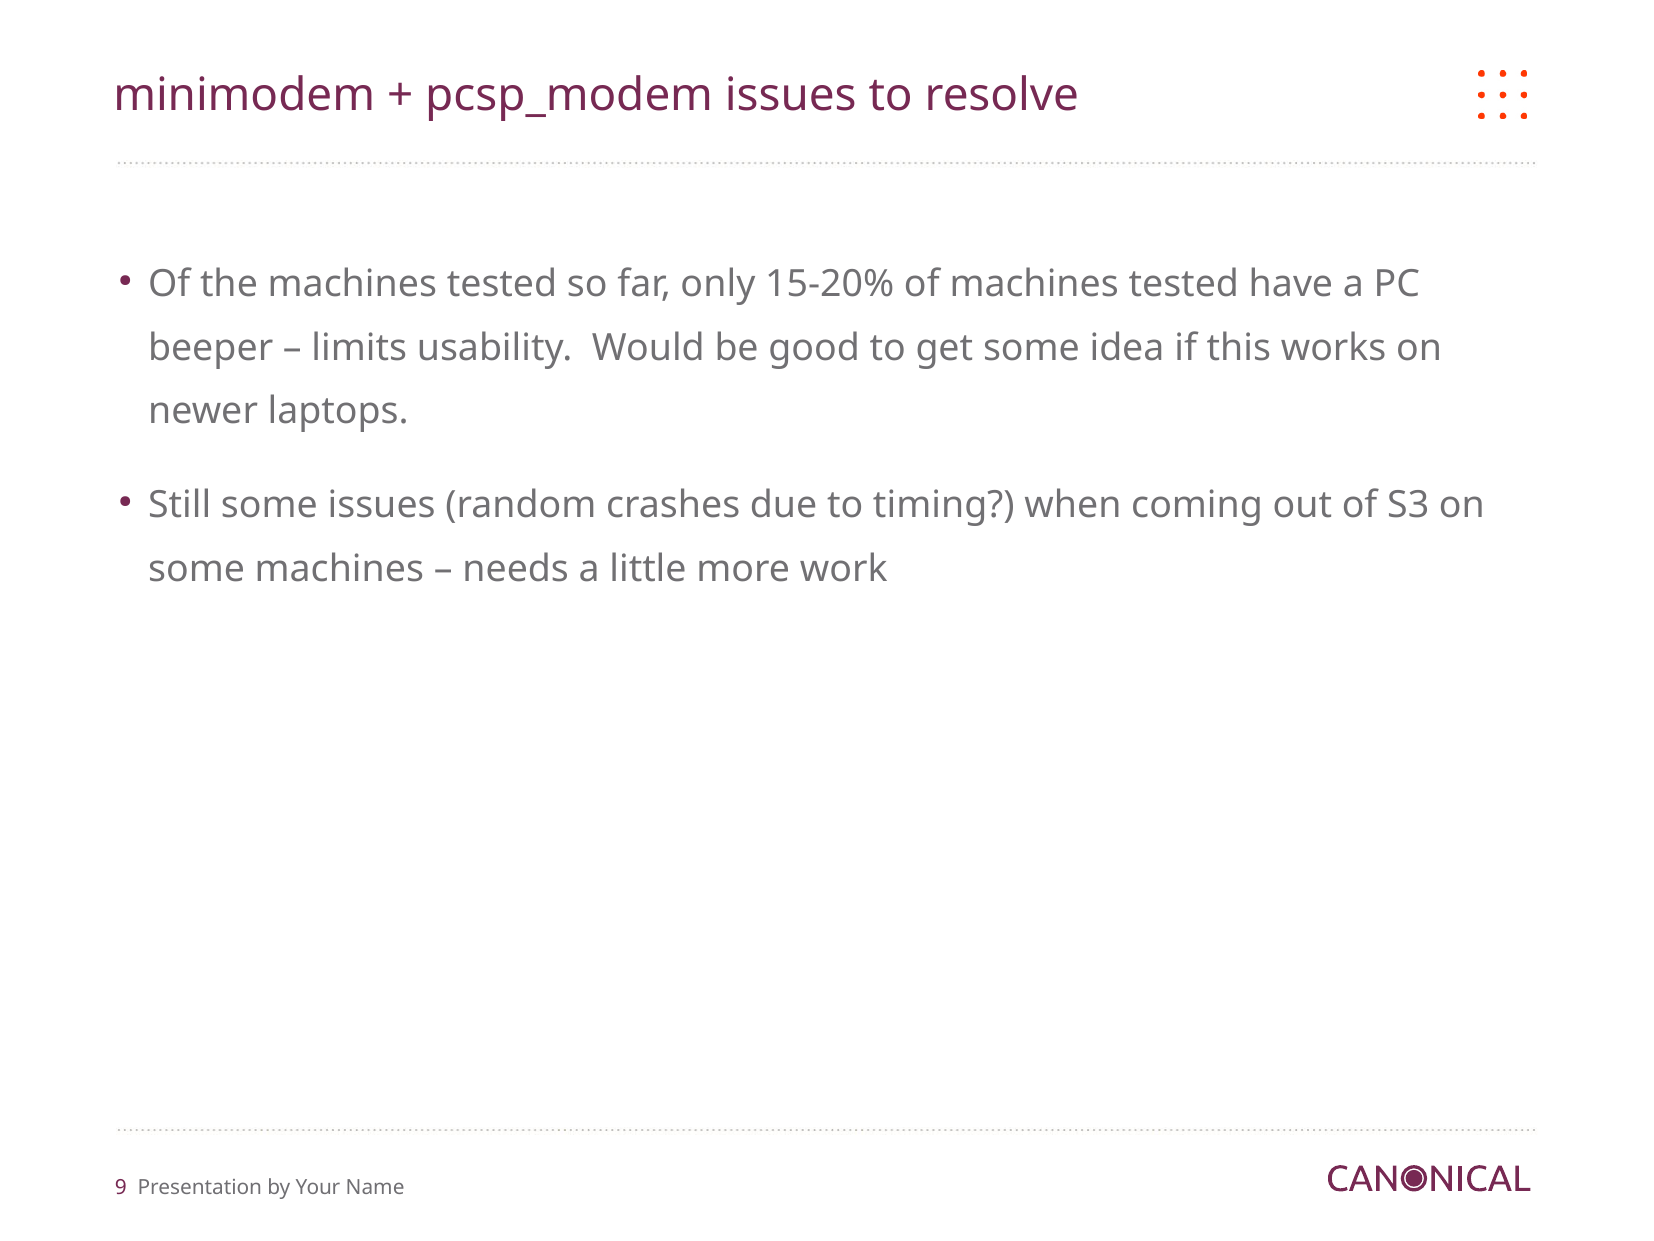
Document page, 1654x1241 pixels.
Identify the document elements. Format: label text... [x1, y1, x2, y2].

title minimodem + pcsp_modem issues to resolve [113, 64, 1382, 122]
picture [1478, 70, 1527, 119]
picture [116, 160, 1539, 168]
picture [116, 1128, 1539, 1135]
text_box Of the machines tested so far, only 15-20% of machines tested have a PC beeper – limits usability. Would be good to get some idea if this works on newer laptops. Still some issues (random crashes due to timing?) when coming out of S3 on some machines – needs a little more work [103, 236, 1558, 1026]
